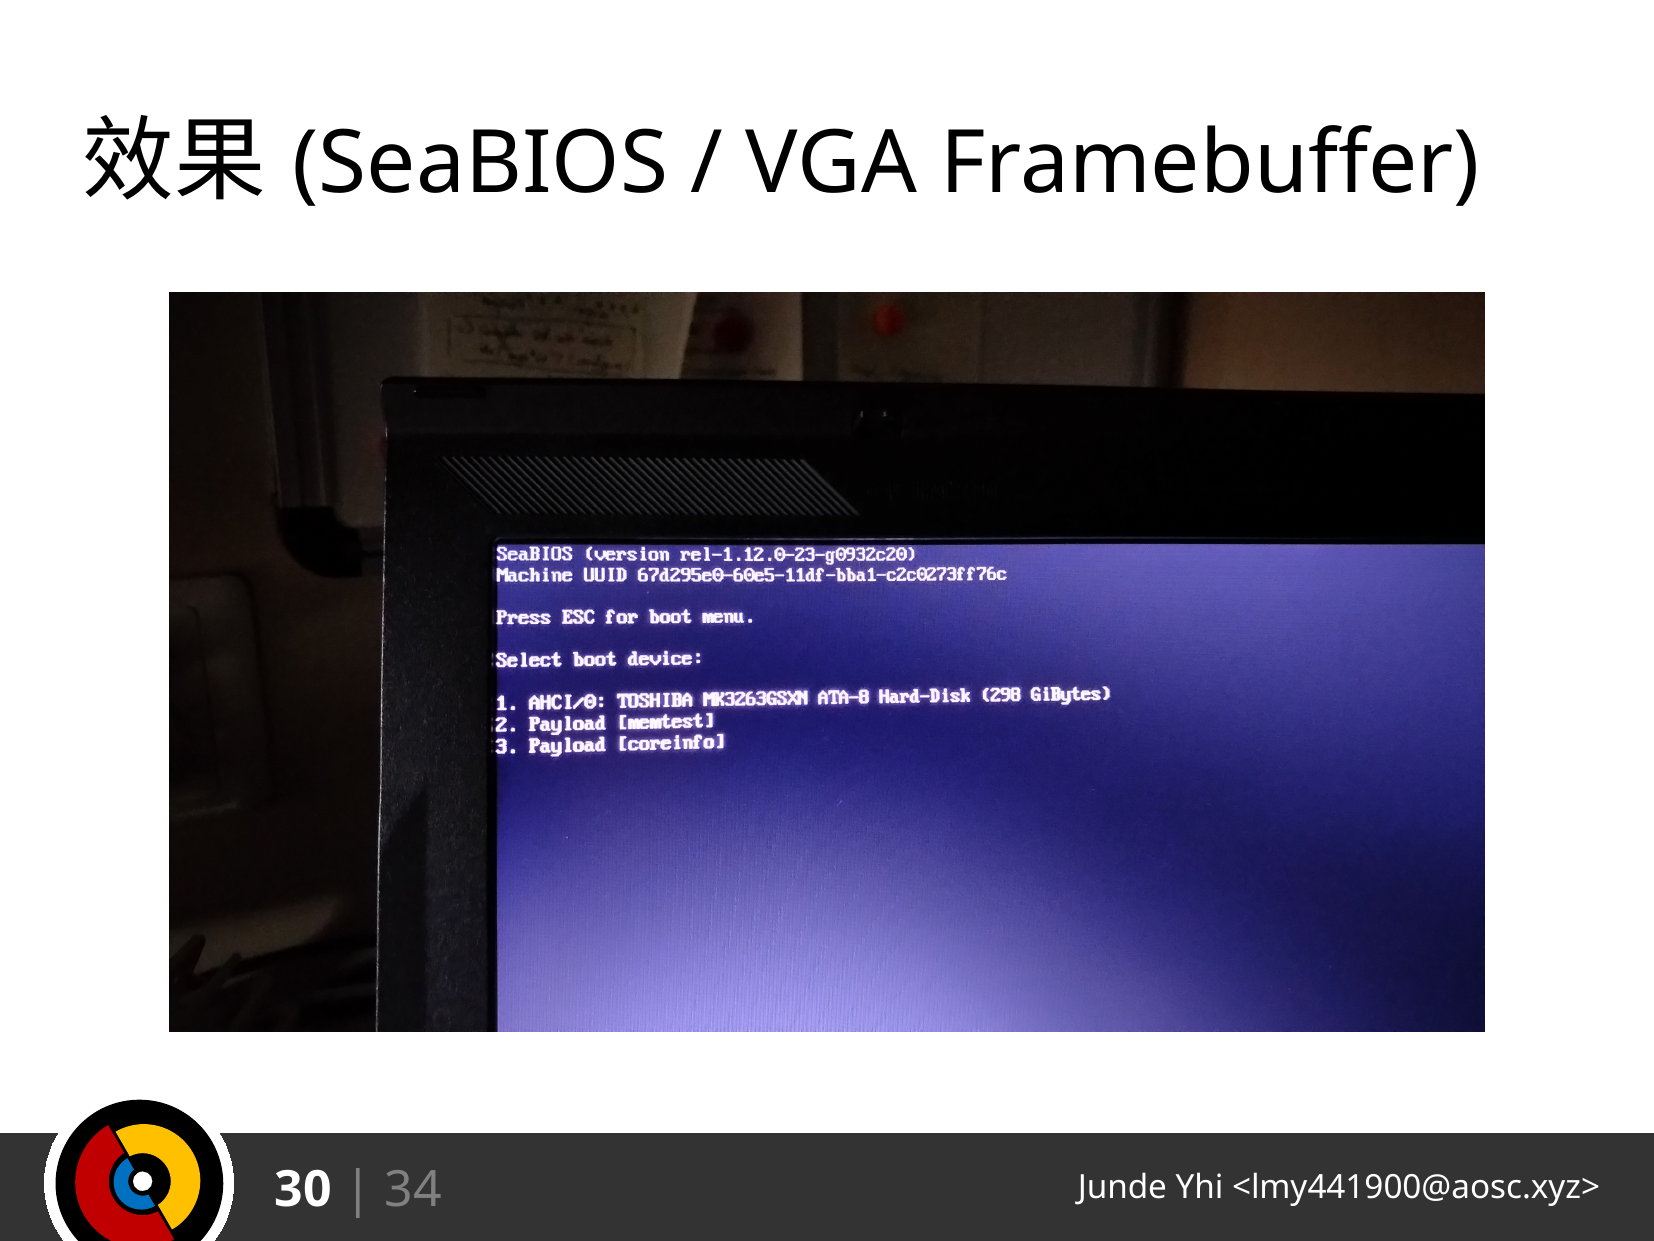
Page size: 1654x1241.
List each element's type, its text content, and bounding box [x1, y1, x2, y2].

title 效果(SeaBIOS / VGA Framebuffer) [82, 49, 1571, 257]
picture [169, 292, 1485, 1032]
